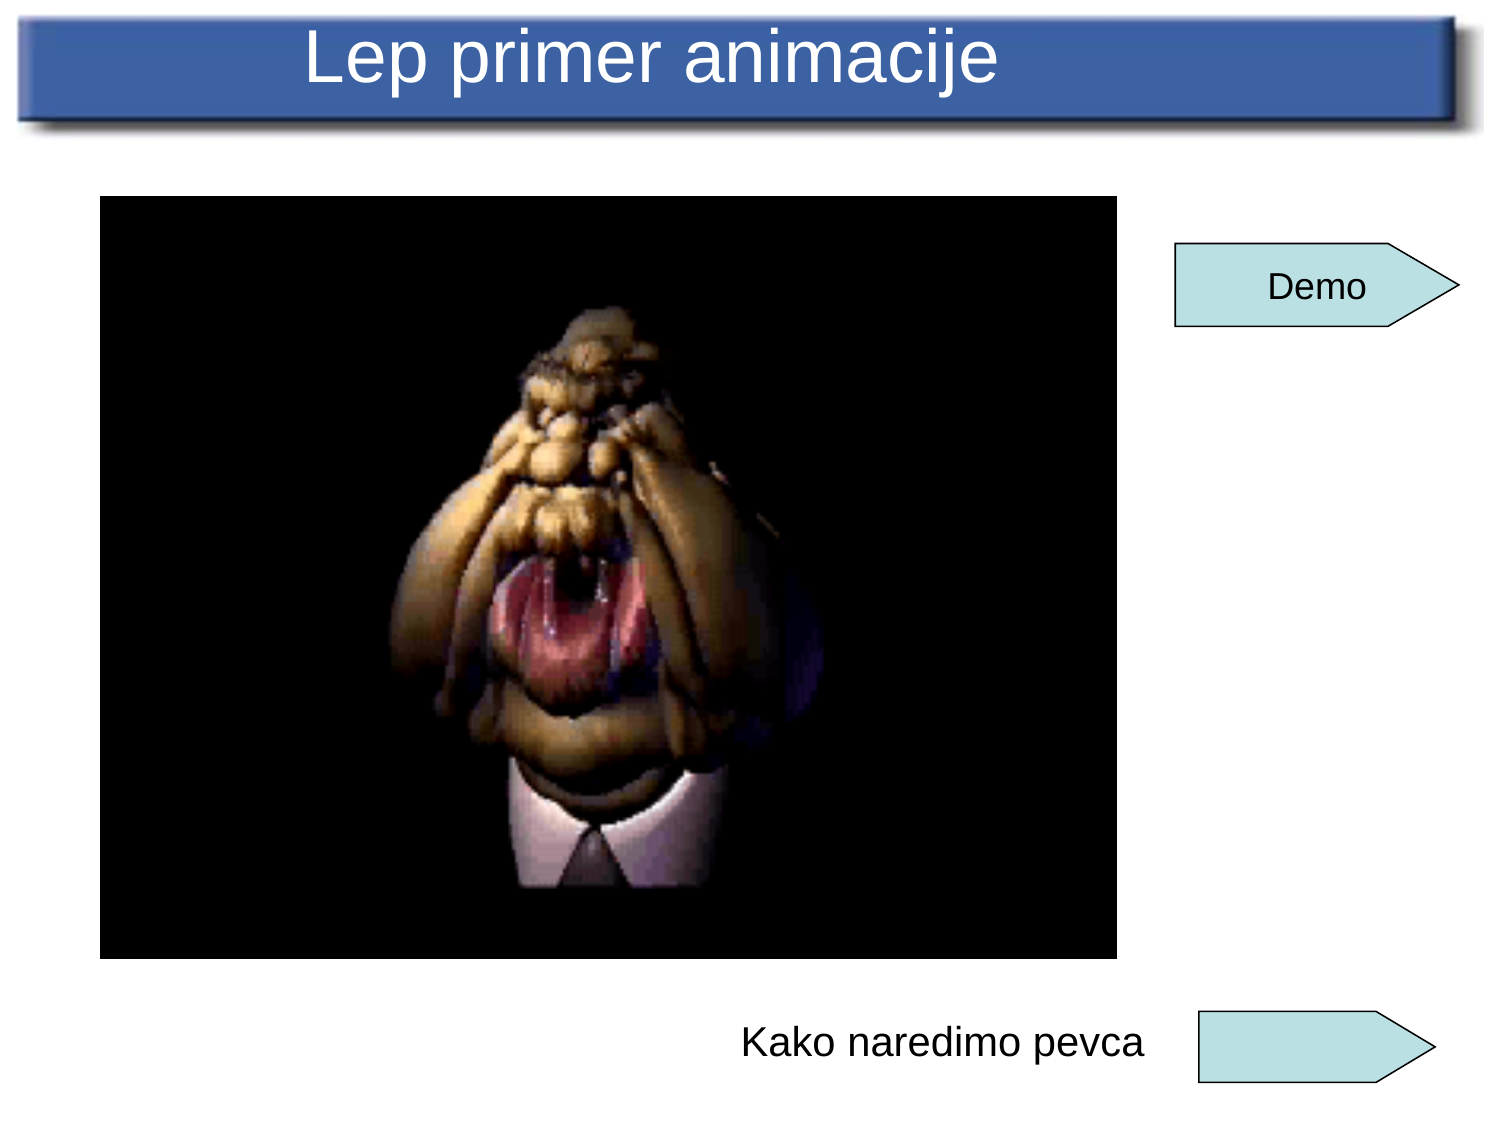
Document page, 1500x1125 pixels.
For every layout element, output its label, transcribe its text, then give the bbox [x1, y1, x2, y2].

text_box Lep primer animacije [289, 0, 1016, 106]
text_box Kako naredimo pevca [725, 1007, 1160, 1073]
picture [100, 196, 1117, 959]
text_box [1198, 1011, 1436, 1083]
text_box Demo [1175, 243, 1459, 327]
picture [16, 13, 1484, 141]
